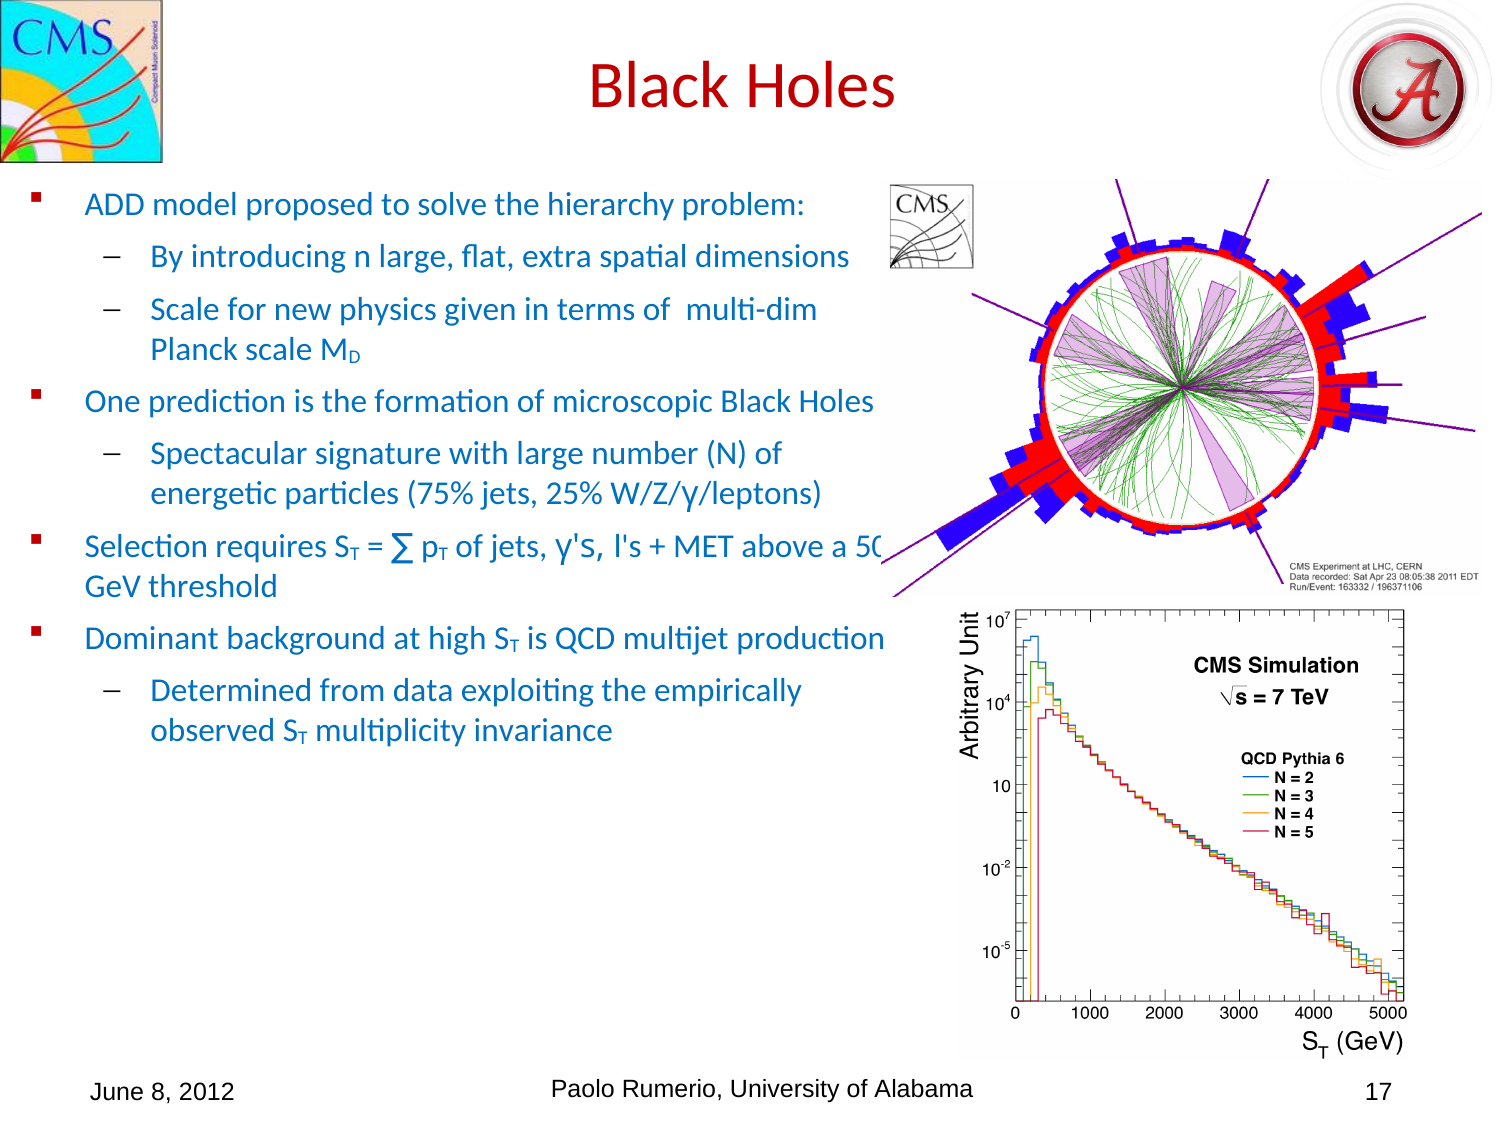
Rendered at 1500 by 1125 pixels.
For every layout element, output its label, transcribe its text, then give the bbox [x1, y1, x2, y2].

text_box Black Holes [163, 0, 1319, 163]
picture [881, 0, 1500, 597]
text_box ADD model proposed to solve the hierarchy problem: By introducing n large, flat, extra spatial dimensions Scale for new physics given in terms of multi-dim Planck scale MD One prediction is the formation of microscopic Black Holes Spectacular signature with large number (N) of energetic particles (75% jets, 25% W/Z/γ/leptons) Selection requires ST = ∑ pT of jets, γ's, l's + MET above a 50 GeV threshold Dominant background at high ST is QCD multijet production Determined from data exploiting the empirically observed ST multiplicity invariance [13, 174, 904, 950]
picture [0, 0, 163, 163]
picture [957, 605, 1408, 1060]
